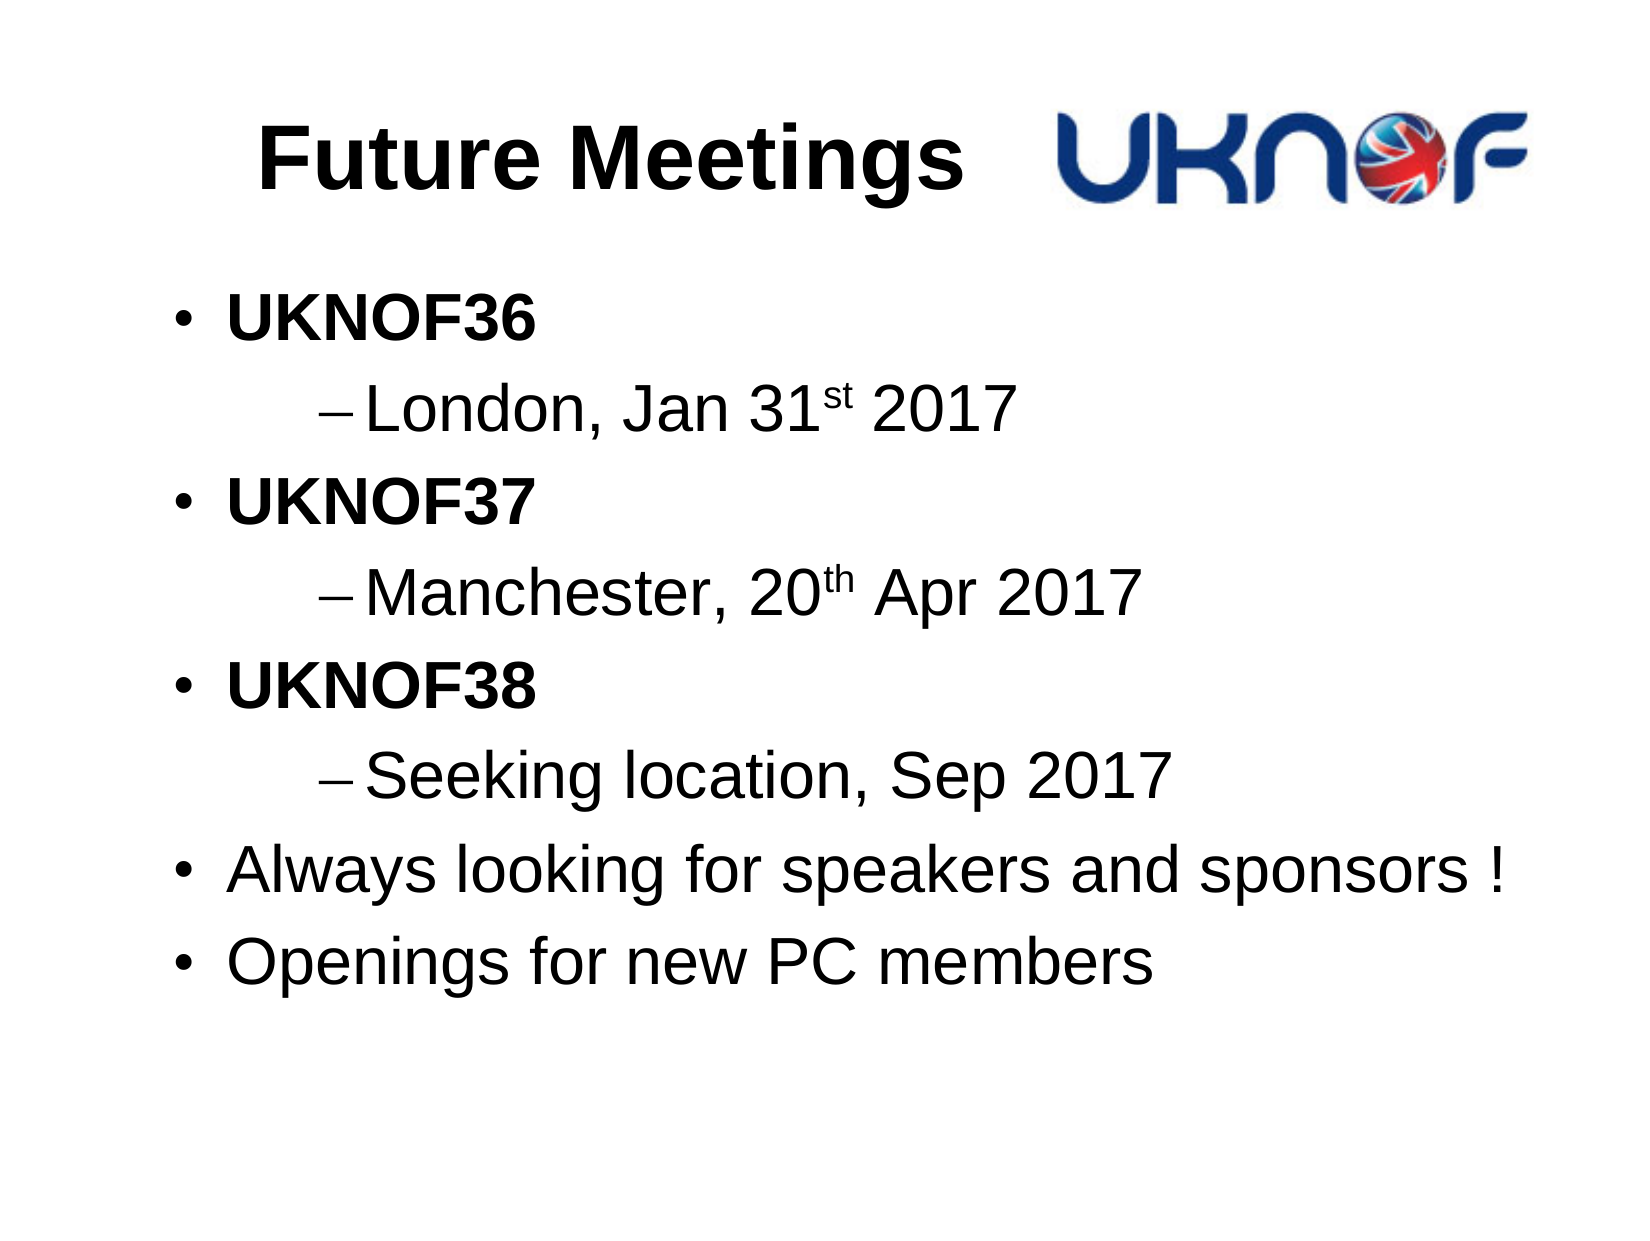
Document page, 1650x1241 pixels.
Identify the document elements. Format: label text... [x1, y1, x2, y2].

picture [1100, 93, 1536, 225]
list UKNOF36 London, Jan 31st 2017 UKNOF37 Manchester, 20th Apr 2017 UKNOF38 Seeking location, Sep 2017 Always looking for speakers and sponsors ! Openings for new PC members [112, 280, 1515, 1109]
title Future Meetings [123, 55, 1100, 262]
